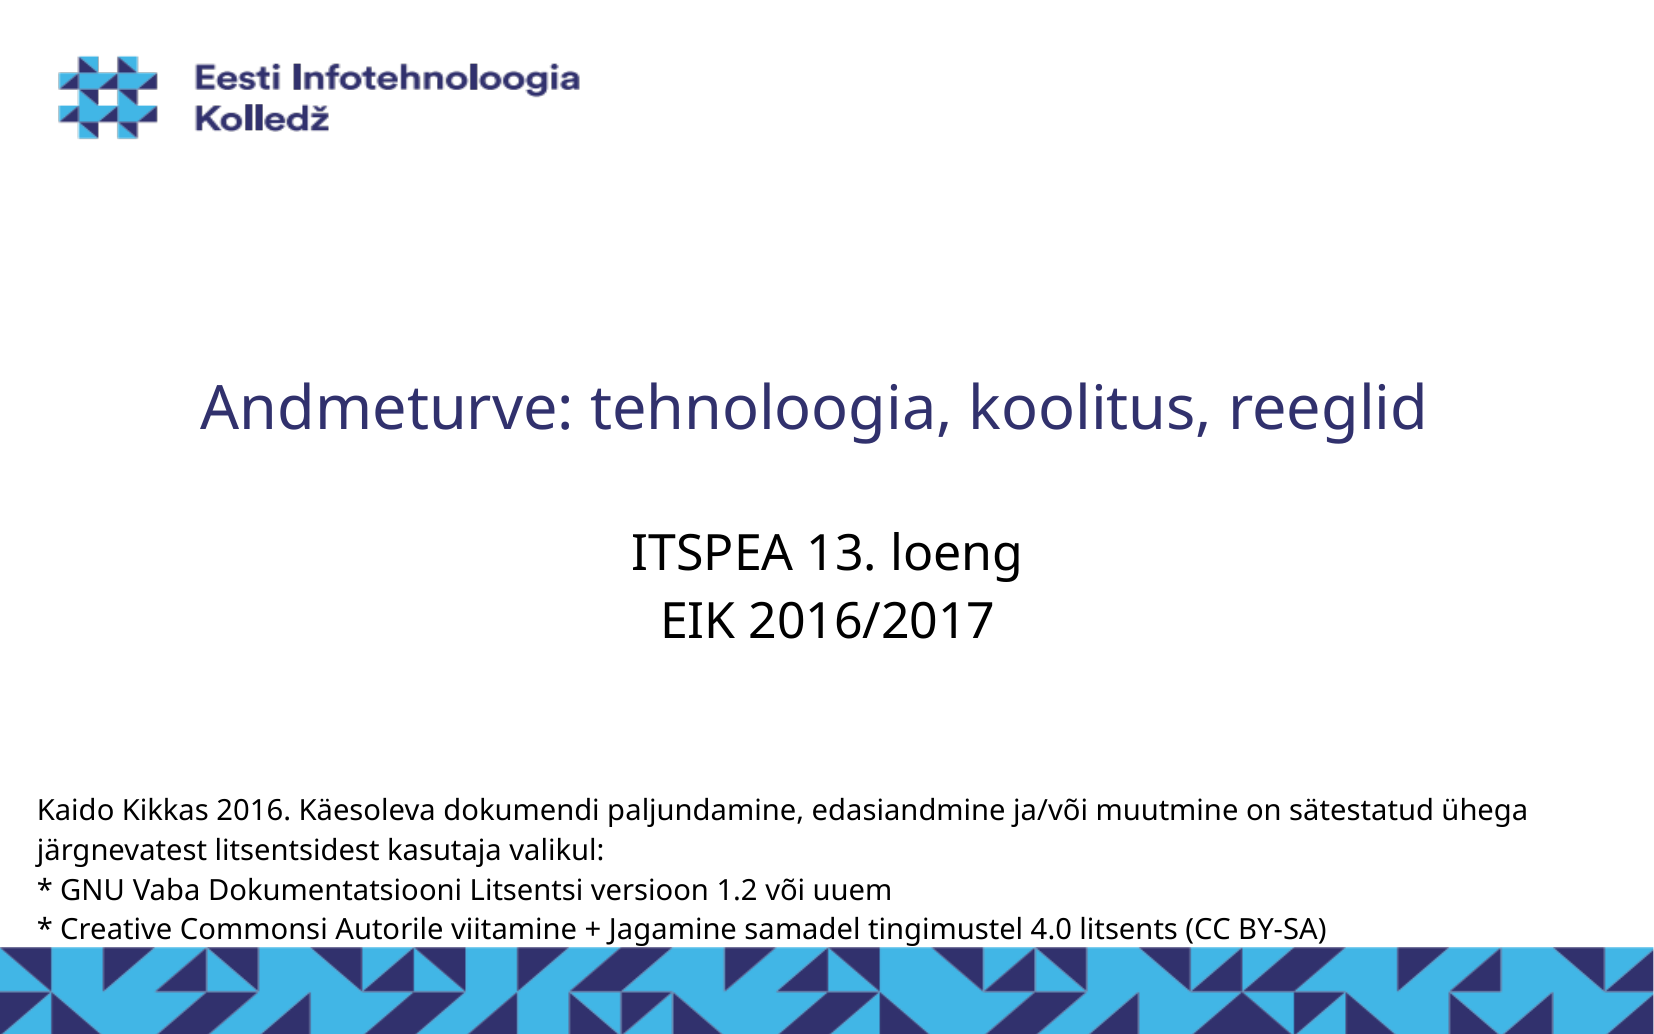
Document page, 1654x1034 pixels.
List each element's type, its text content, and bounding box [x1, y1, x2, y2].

text_box Kaido Kikkas 2016. Käesoleva dokumendi paljundamine, edasiandmine ja/või muutmine on sätestatud ühega järgnevatest litsentsidest kasutaja valikul: * GNU Vaba Dokumentatsiooni Litsentsi versioon 1.2 või uuem * Creative Commonsi Autorile viitamine + Jagamine samadel tingimustel 4.0 litsents (CC BY-SA) [22, 782, 1560, 952]
subtitle ITSPEA 13. loeng EIK 2016/2017 [259, 518, 1396, 651]
title Andmeturve: tehnoloogia, koolitus, reeglid [200, 319, 1430, 493]
